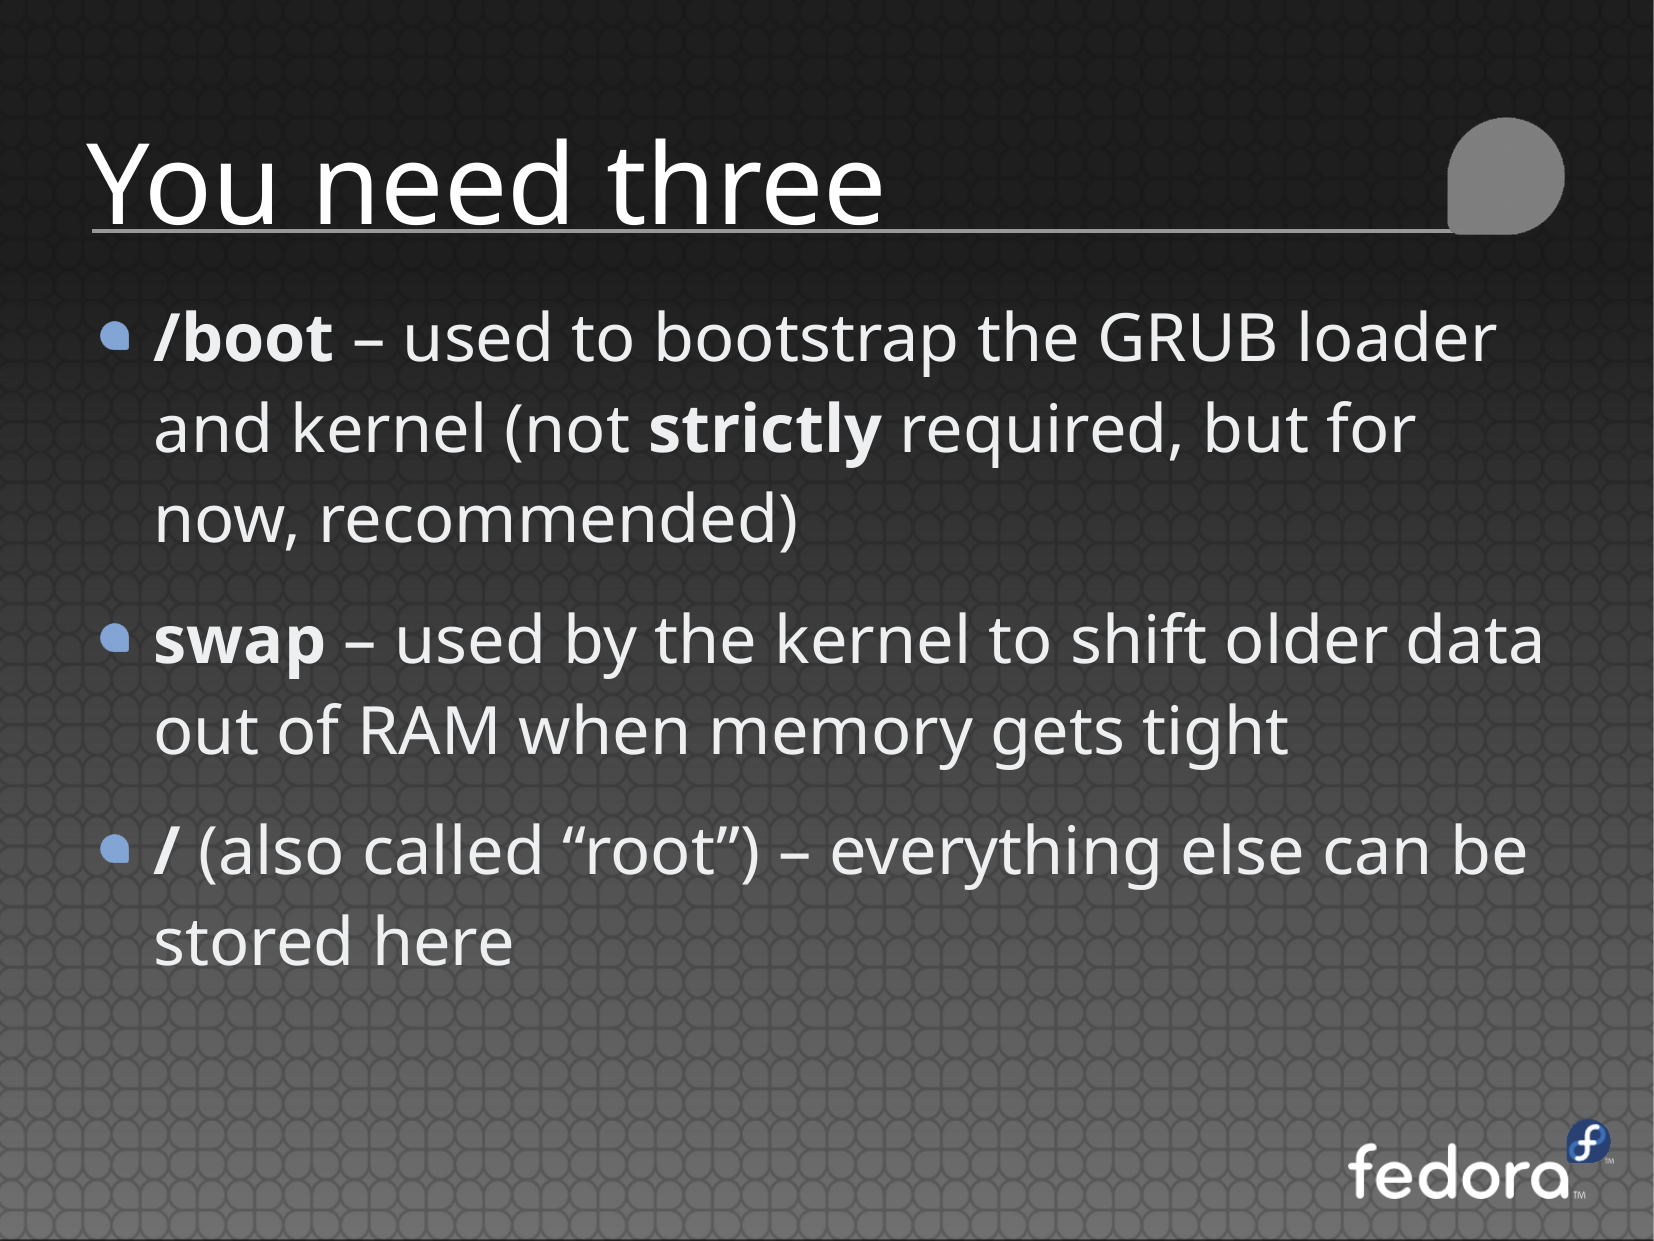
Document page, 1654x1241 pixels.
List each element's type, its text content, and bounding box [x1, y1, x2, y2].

list /boot – used to bootstrap the GRUB loader and kernel (not strictly required, but for now, recommended) swap – used by the kernel to shift older data out of RAM when memory gets tight / (also called “root”) – everything else can be stored here [82, 290, 1571, 1111]
title You need three [86, 110, 1576, 251]
picture [0, 0, 1654, 1241]
